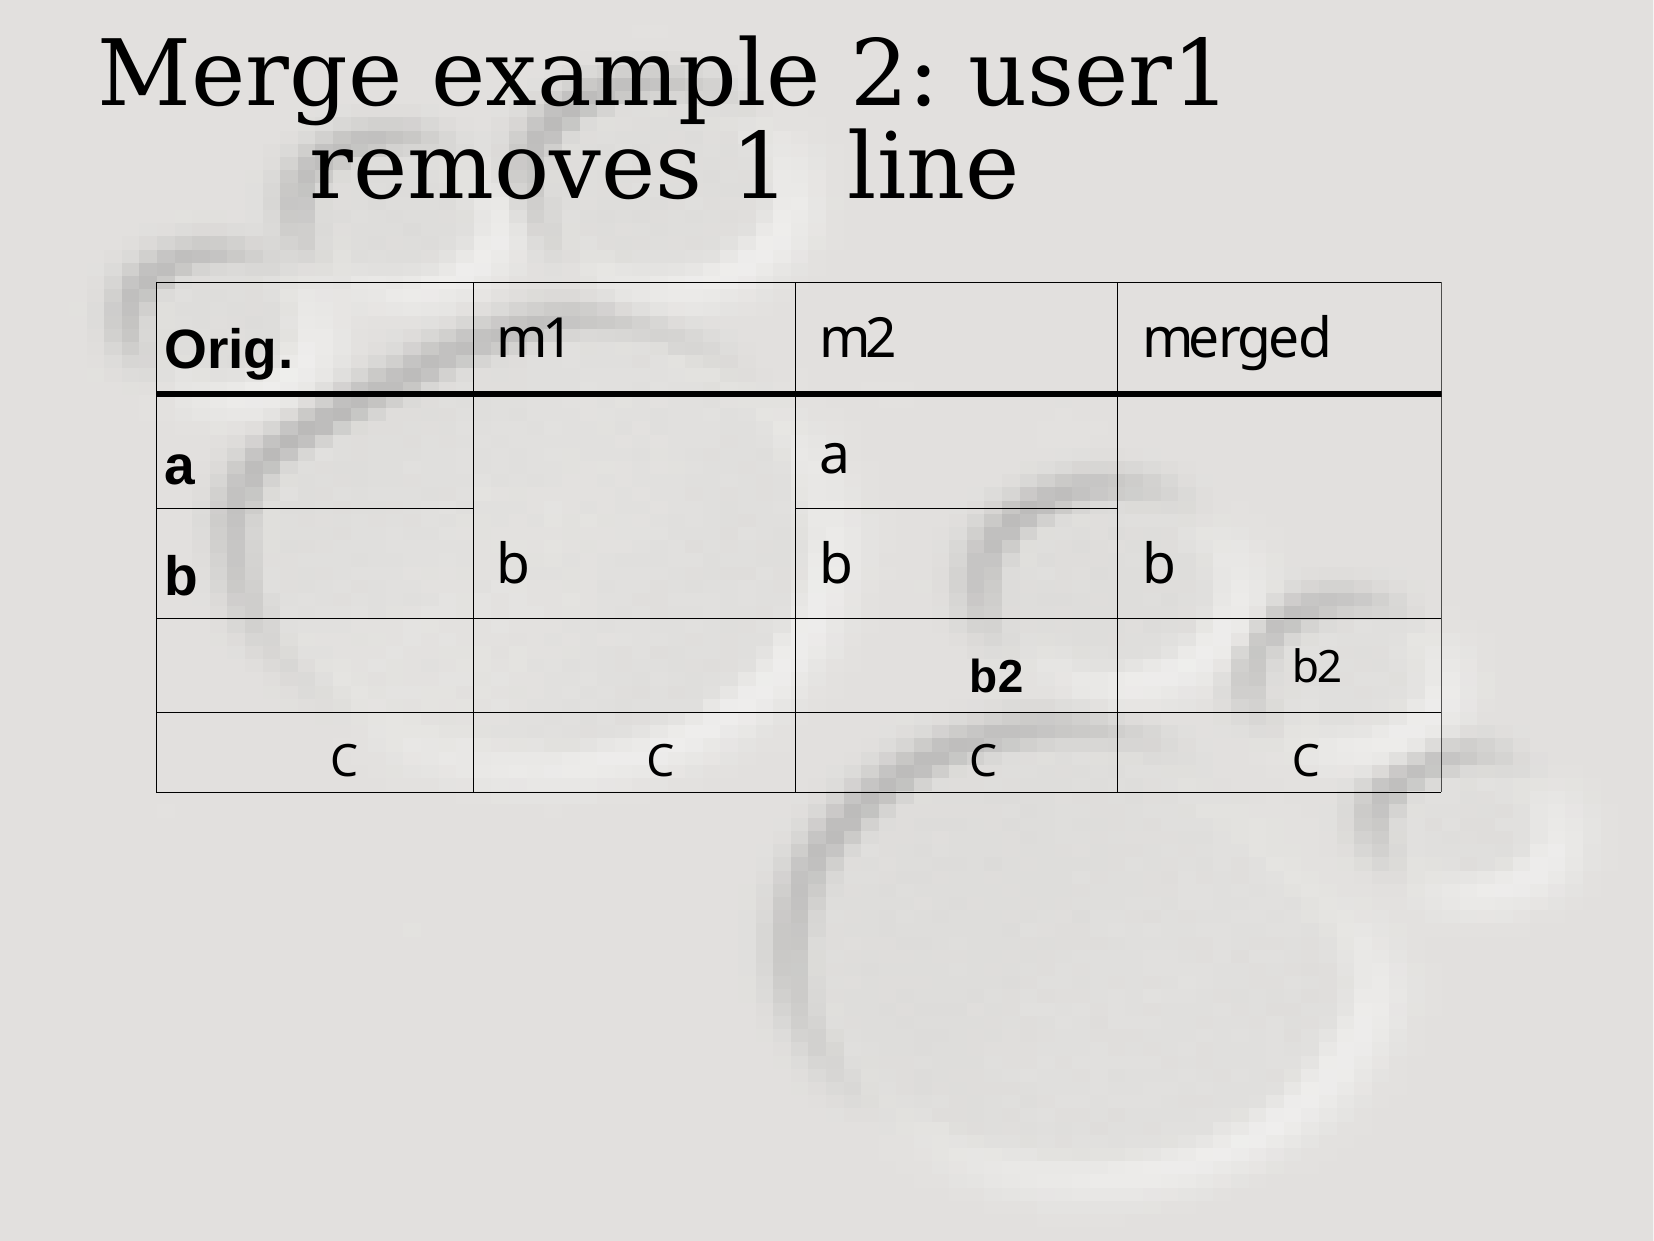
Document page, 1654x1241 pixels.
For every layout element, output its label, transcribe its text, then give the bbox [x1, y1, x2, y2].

title Merge example 2: user1 removes 1 line [97, 18, 1510, 230]
picture [0, 0, 1654, 1241]
chart [151, 282, 1442, 902]
